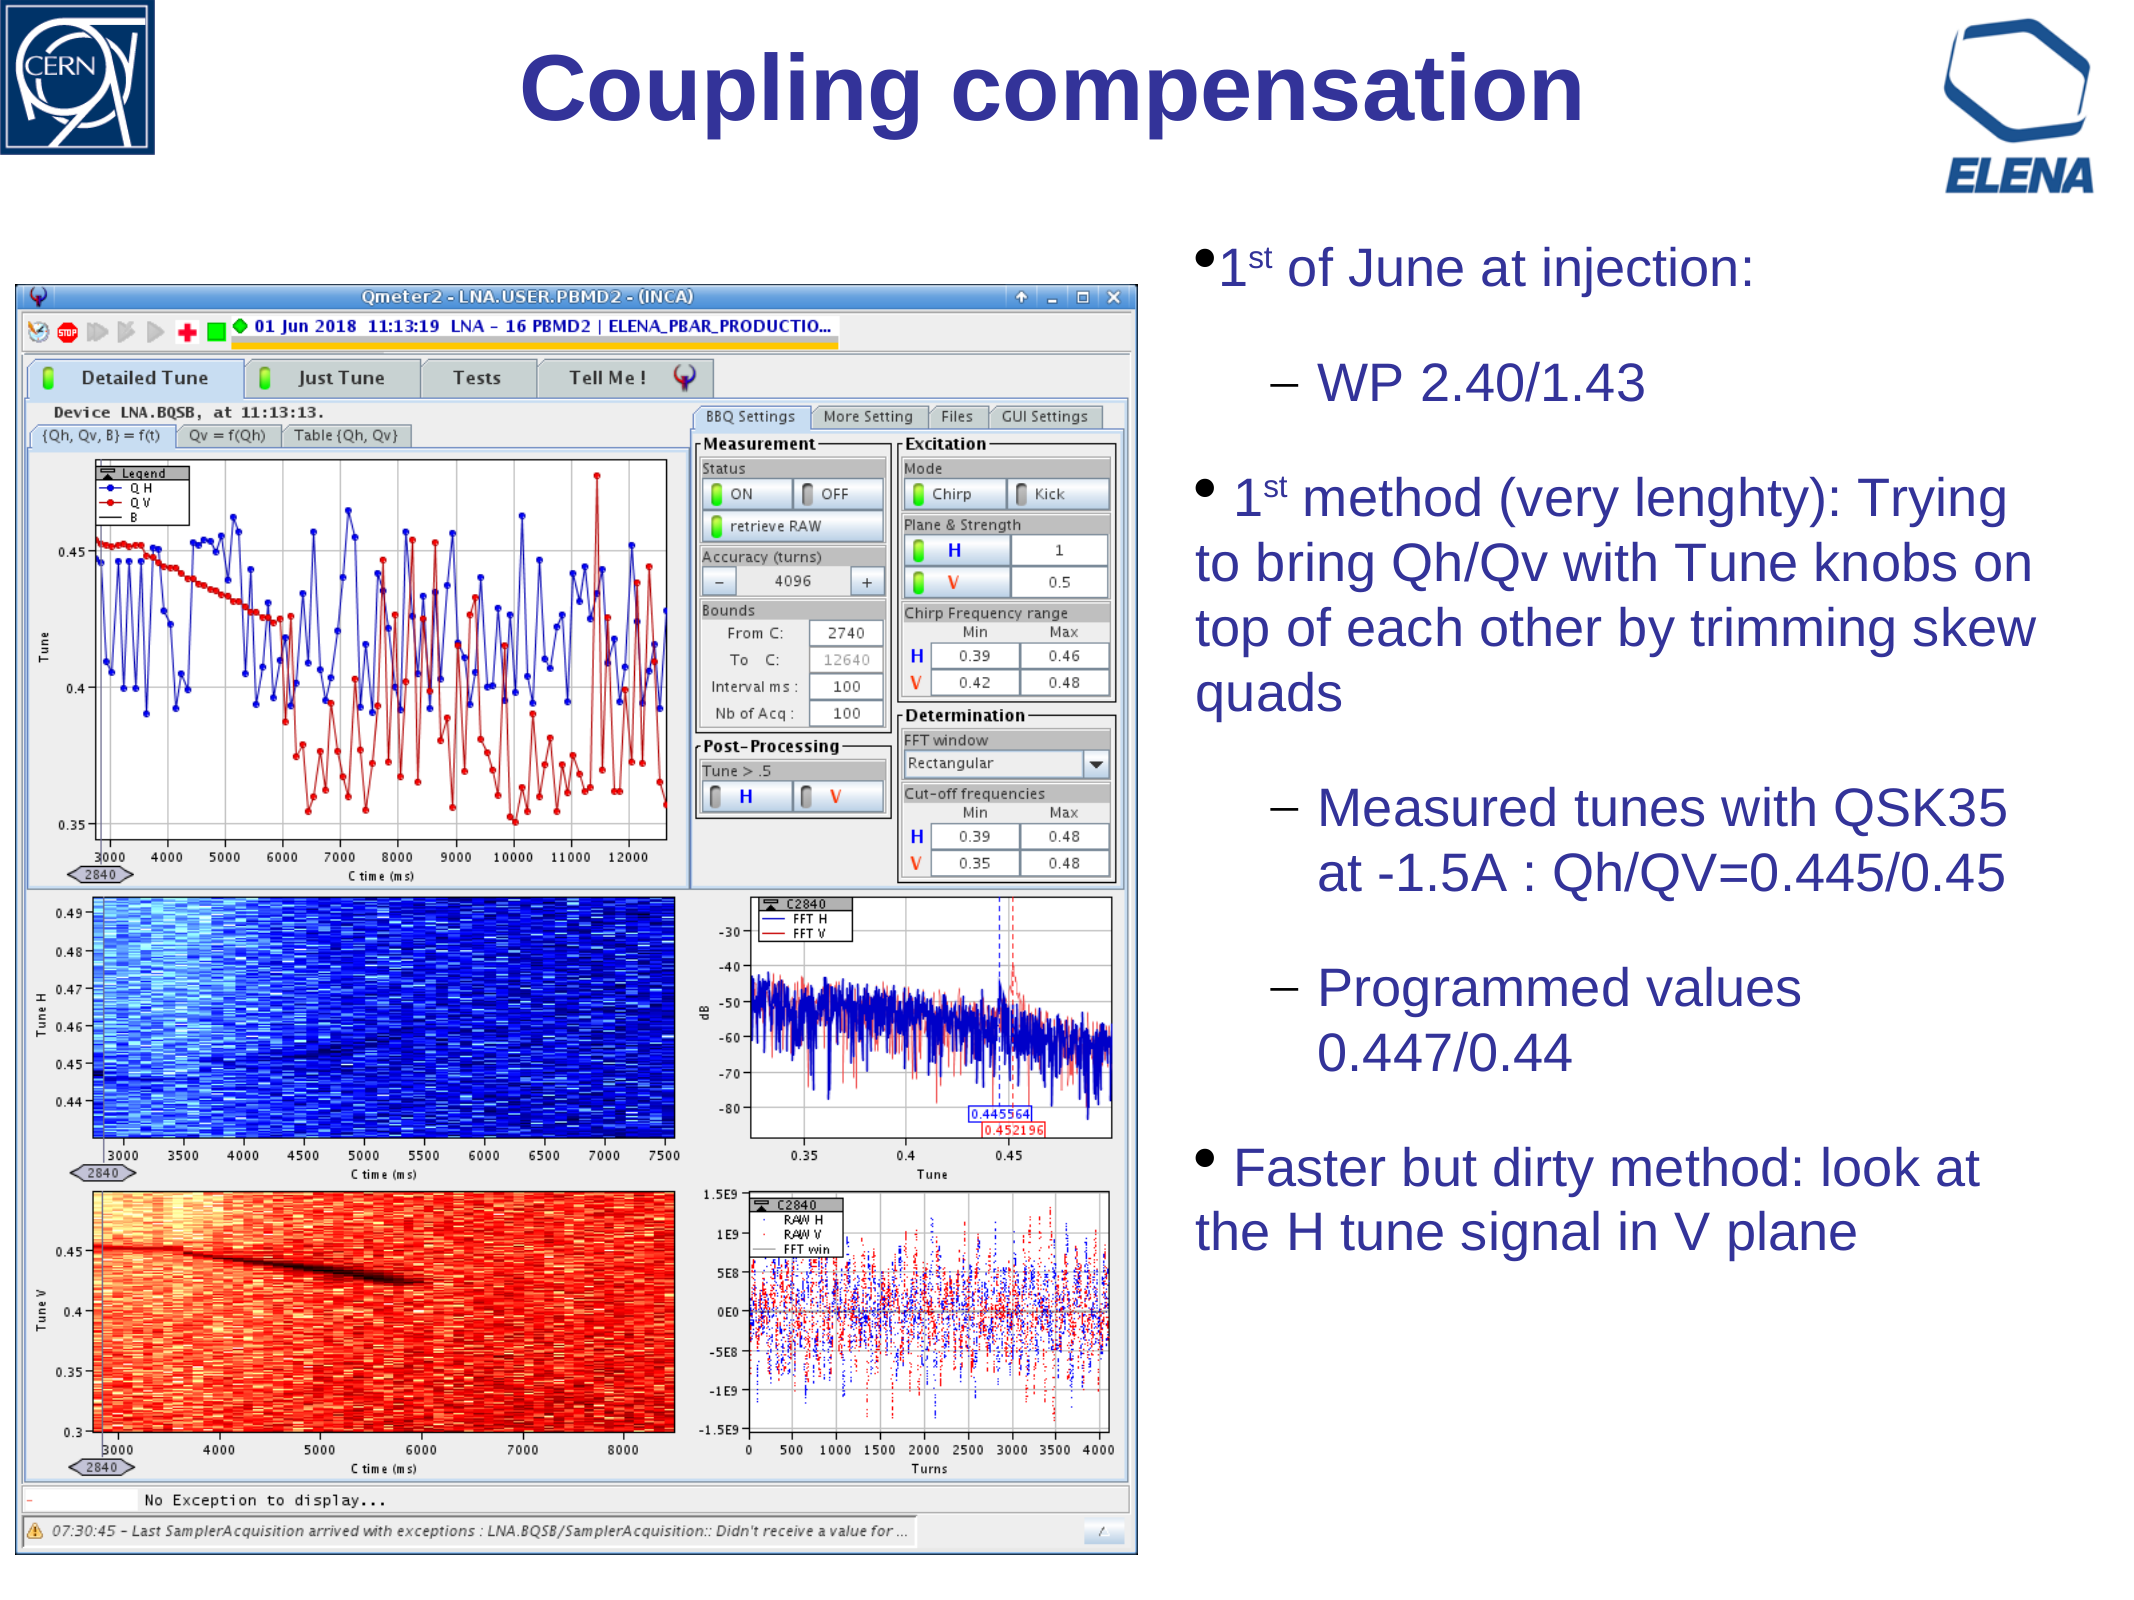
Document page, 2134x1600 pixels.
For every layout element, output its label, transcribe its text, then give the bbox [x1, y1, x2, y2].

text_box 1st of June at injection: WP 2.40/1.43 1st method (very lenghty): Trying to bring Qh/Qv with Tune knobs on top of each other by trimming skew quads Measured tunes with QSK35 at -1.5A : Qh/QV=0.445/0.45 Programmed values 0.447/0.44 Faster but dirty method: look at the H tune signal in V plane [1181, 225, 2071, 1353]
title Coupling compensation [208, 10, 1924, 156]
picture [15, 284, 1138, 1555]
picture [1924, 10, 2117, 206]
picture [0, 0, 155, 155]
